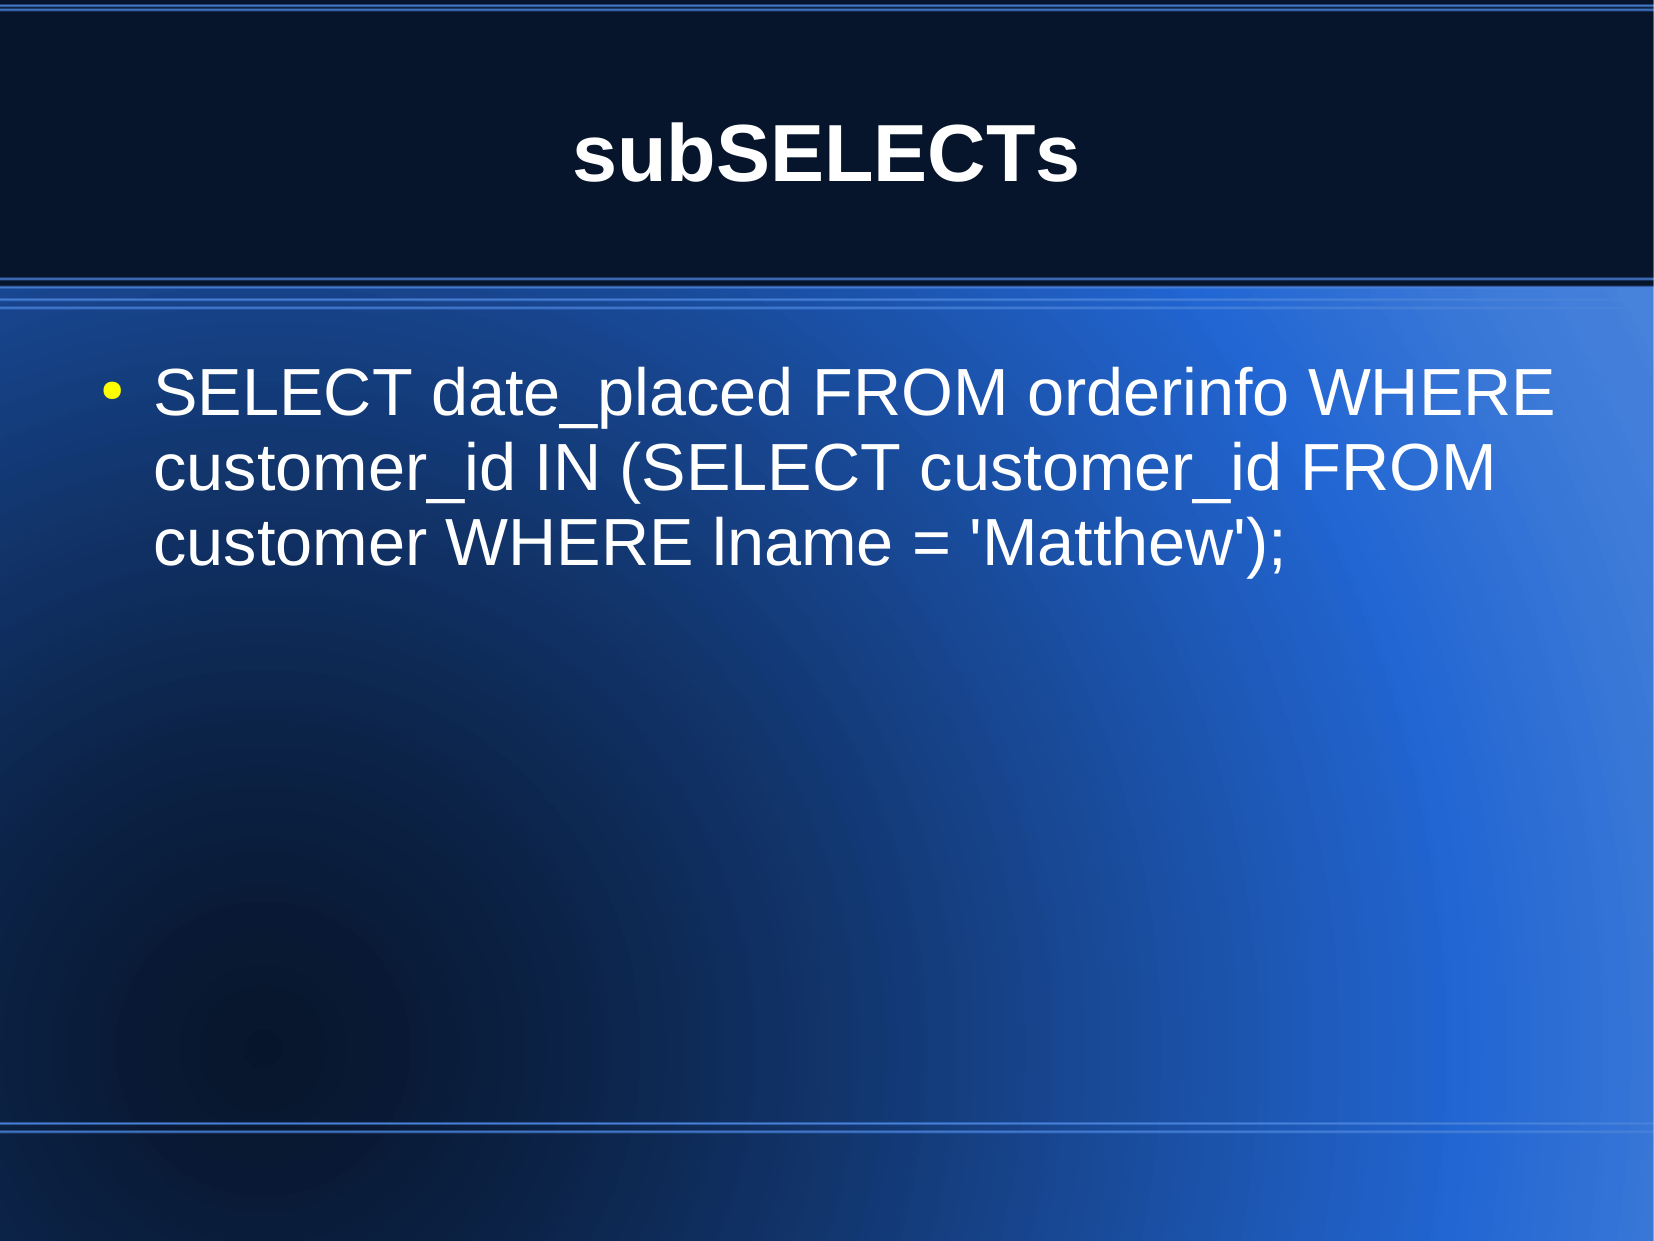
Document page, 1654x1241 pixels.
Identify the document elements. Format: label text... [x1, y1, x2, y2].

picture [0, 0, 1654, 1241]
title subSELECTs [82, 49, 1571, 257]
list SELECT date_placed FROM orderinfo WHERE customer_id IN (SELECT customer_id FROM customer WHERE lname = 'Matthew'); [82, 355, 1571, 1075]
